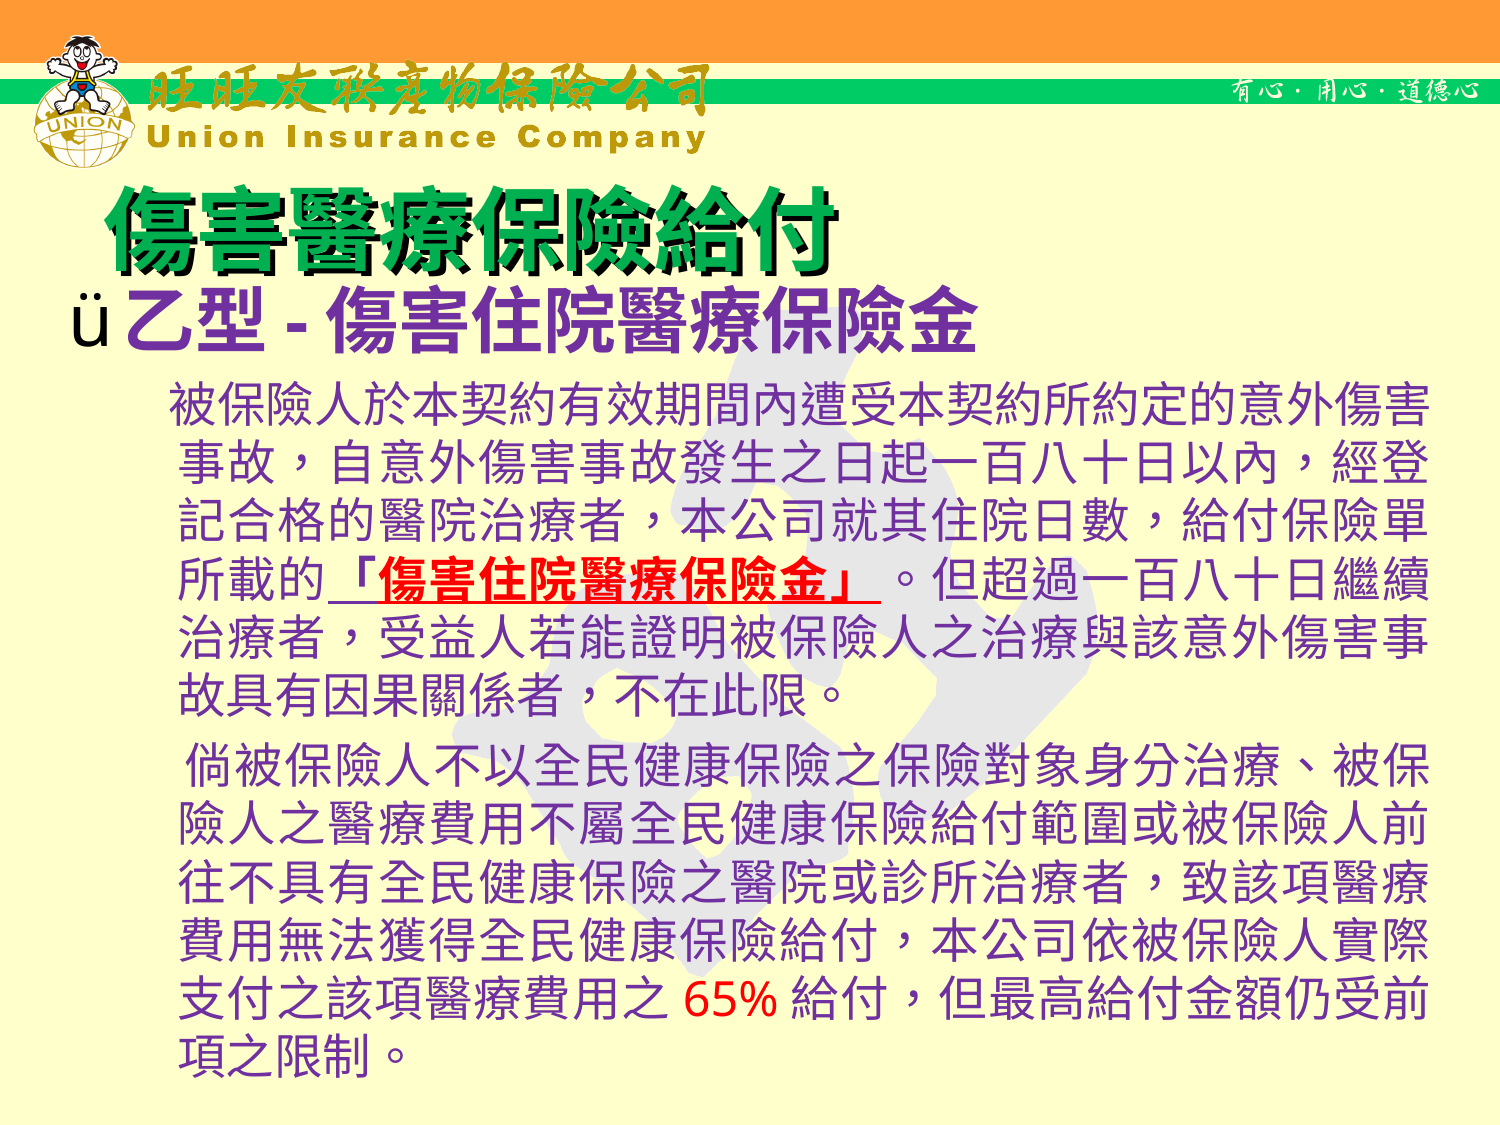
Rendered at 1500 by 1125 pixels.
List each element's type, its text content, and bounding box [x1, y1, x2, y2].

title 傷害醫療保險給付 [88, 164, 1500, 256]
list 乙型-傷害住院醫療保險金 被保險人於本契約有效期間內遭受本契約所約定的意外傷害事故，自意外傷害事故發生之日起一百八十日以內，經登記合格的醫院治療者，本公司就其住院日數，給付保險單所載的「傷害住院醫療保險金」。但超過一百八十日繼續治療者，受益人若能證明被保險人之治療與該意外傷害事故具有因果關係者，不在此限。 倘被保險人不以全民健康保險之保險對象身分治療、被保險人之醫療費用不屬全民健康保險給付範圍或被保險人前往不具有全民健康保險之醫院或診所治療者，致該項醫療費用無法獲得全民健康保險給付，本公司依被保險人實際支付之該項醫療費用之65%給付，但最高給付金額仍受前項之限制。 [53, 267, 1447, 1094]
